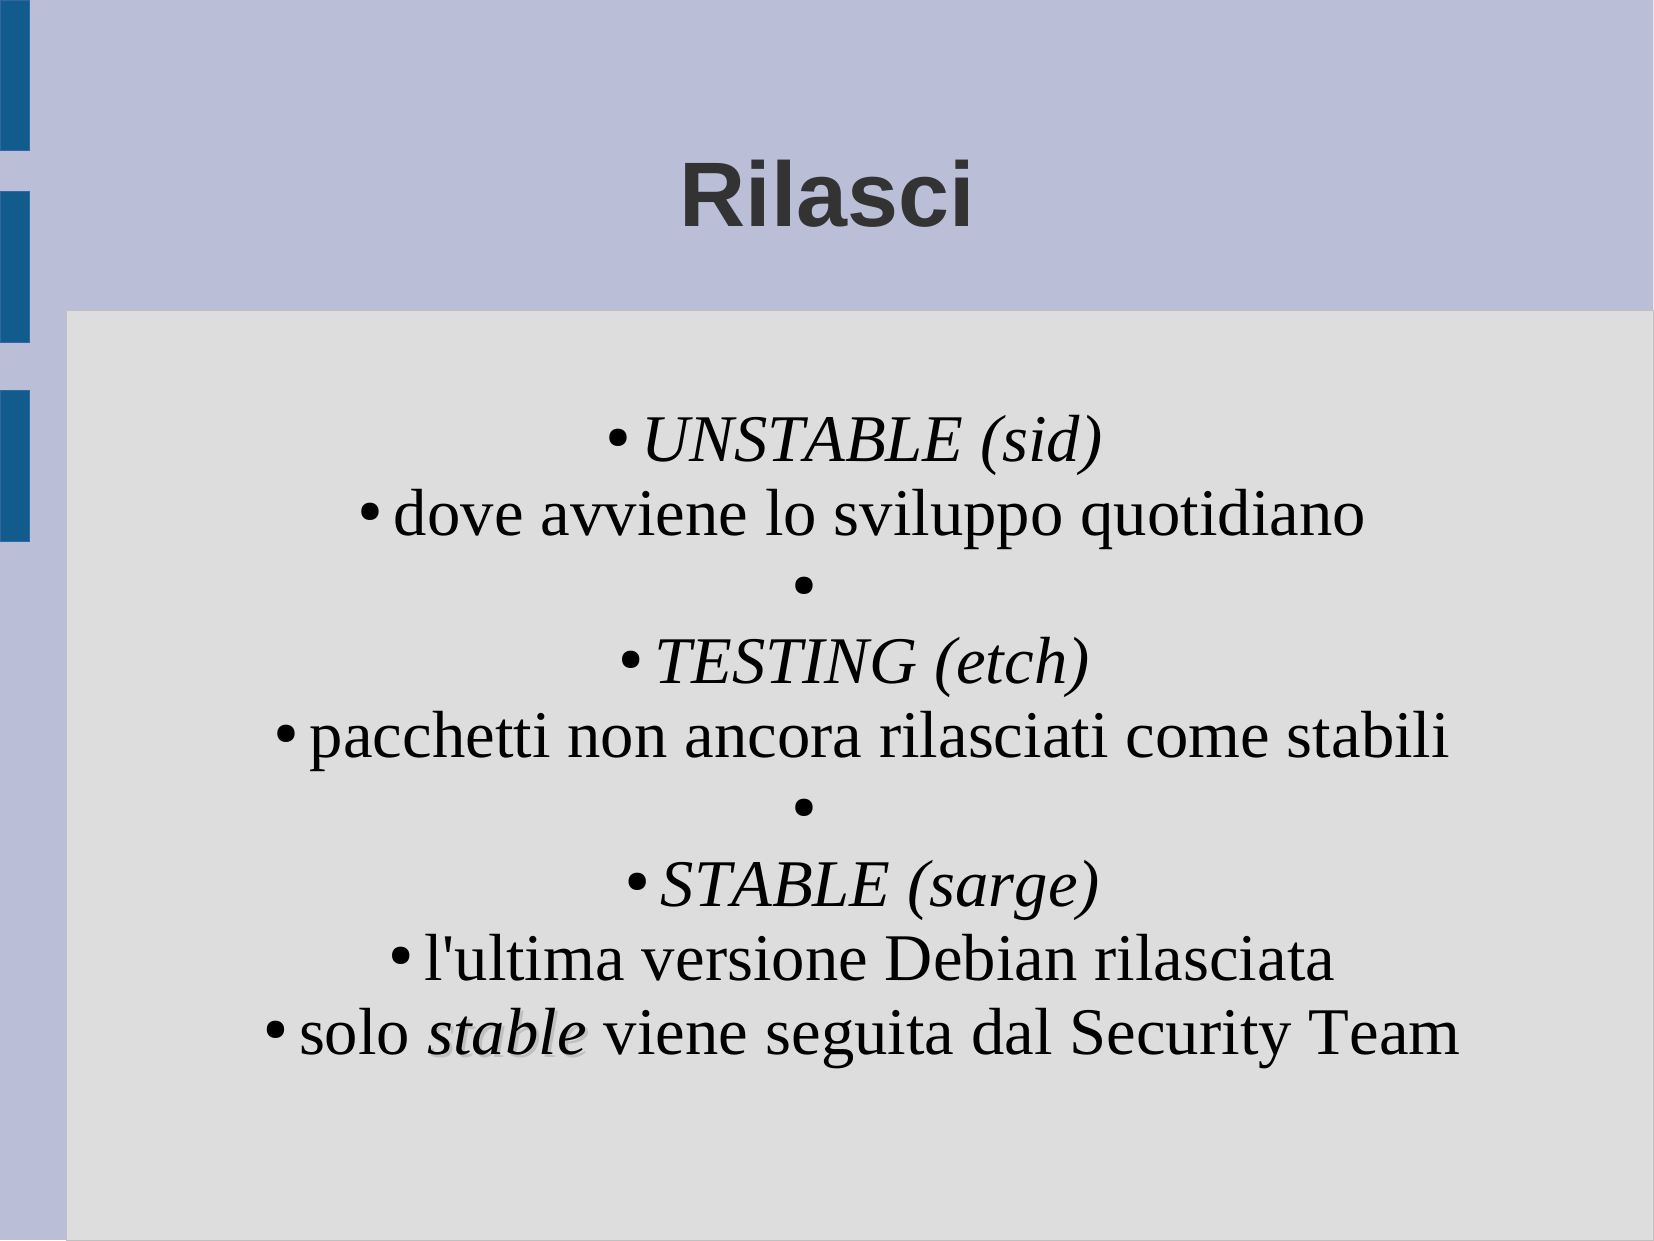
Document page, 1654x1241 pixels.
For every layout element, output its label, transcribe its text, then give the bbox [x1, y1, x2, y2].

title Rilasci [121, 91, 1534, 299]
subtitle UNSTABLE (sid) dove avviene lo sviluppo quotidiano TESTING (etch) pacchetti non ancora rilasciati come stabili STABLE (sarge) l'ultima versione Debian rilasciata solo stable viene seguita dal Security Team [121, 344, 1534, 1127]
